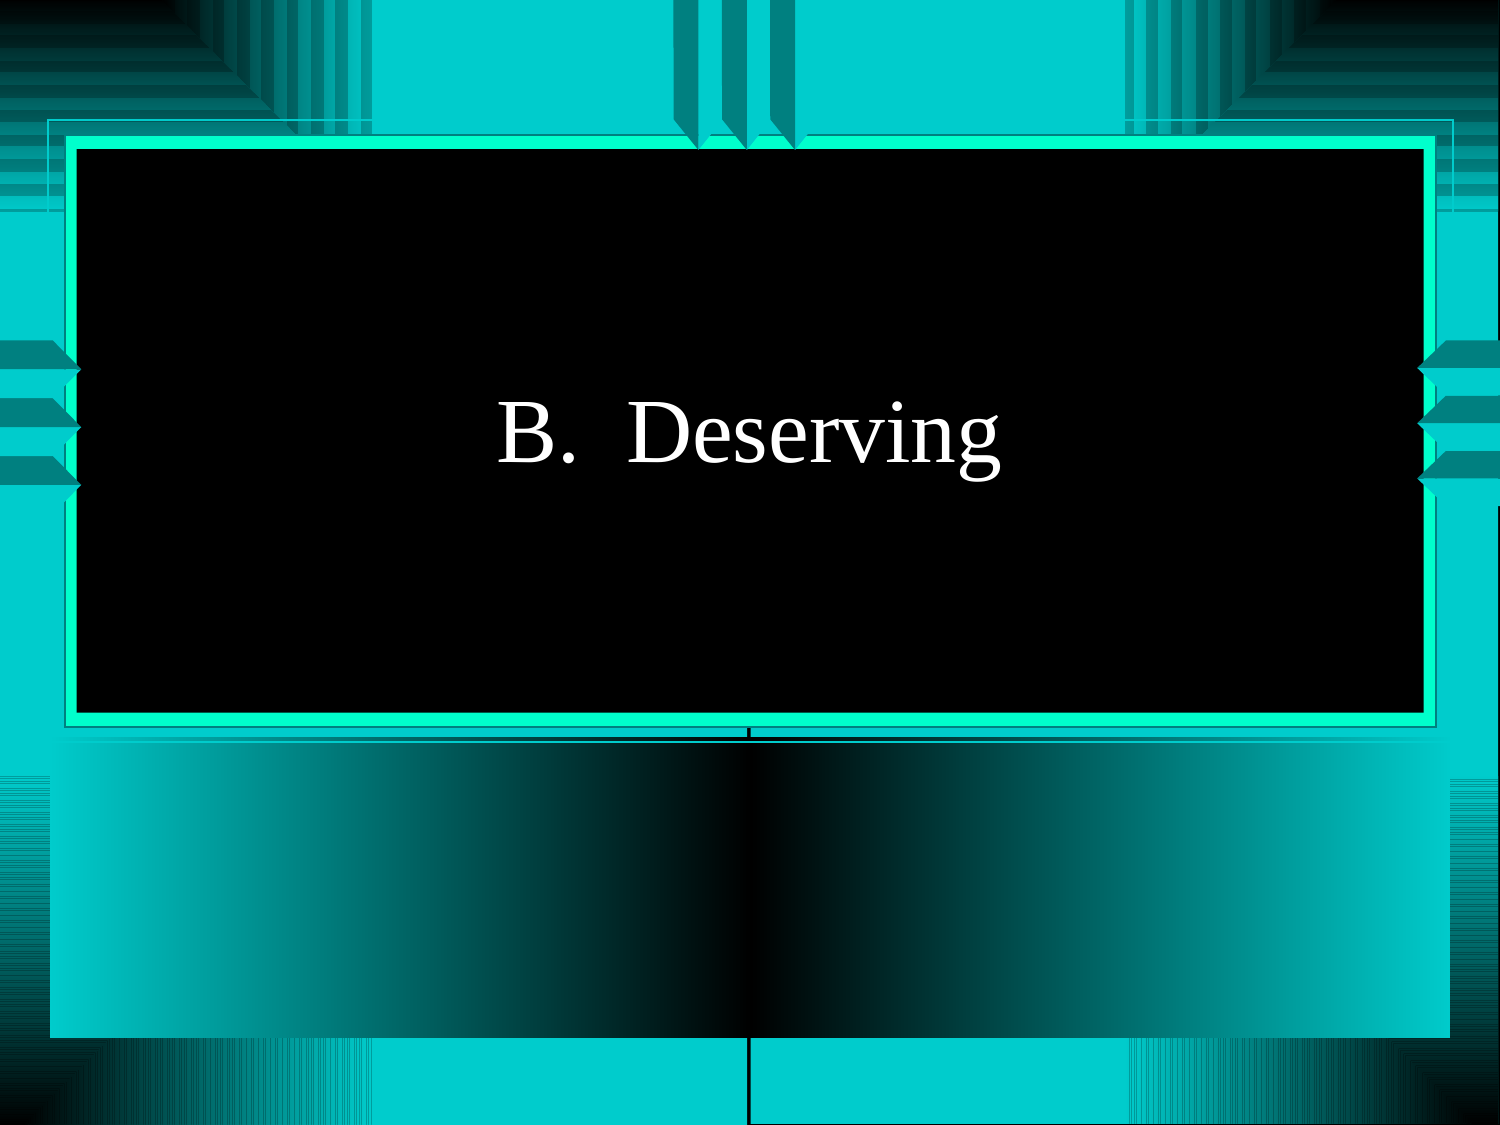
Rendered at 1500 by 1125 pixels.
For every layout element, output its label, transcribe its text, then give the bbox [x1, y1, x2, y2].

title B. Deserving [118, 337, 1382, 526]
